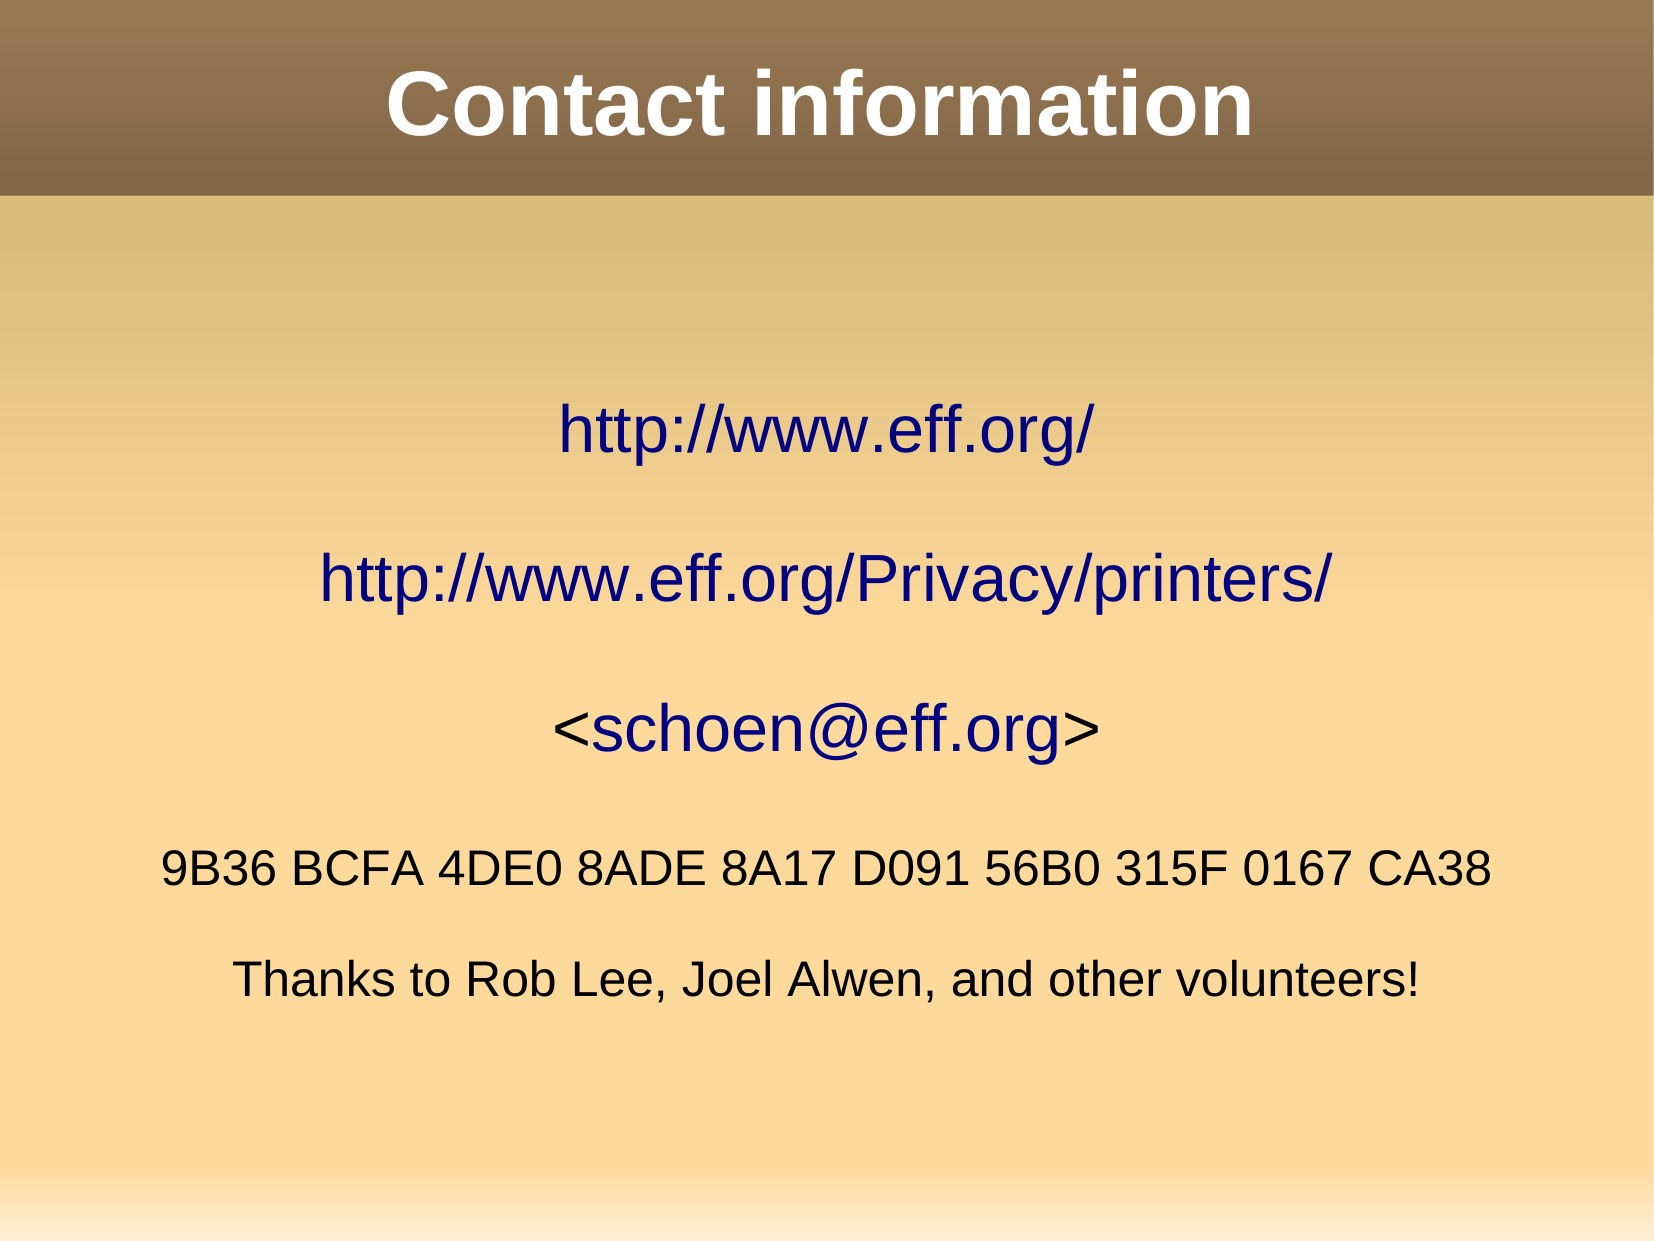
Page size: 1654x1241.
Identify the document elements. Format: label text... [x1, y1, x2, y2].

picture [0, 0, 1654, 1241]
subtitle http://www.eff.org/ http://www.eff.org/Privacy/printers/ <schoen@eff.org> 9B36 BCFA 4DE0 8ADE 8A17 D091 56B0 315F 0167 CA38 Thanks to Rob Lee, Joel Alwen, and other volunteers! [82, 290, 1571, 1109]
title Contact information [76, 0, 1565, 208]
